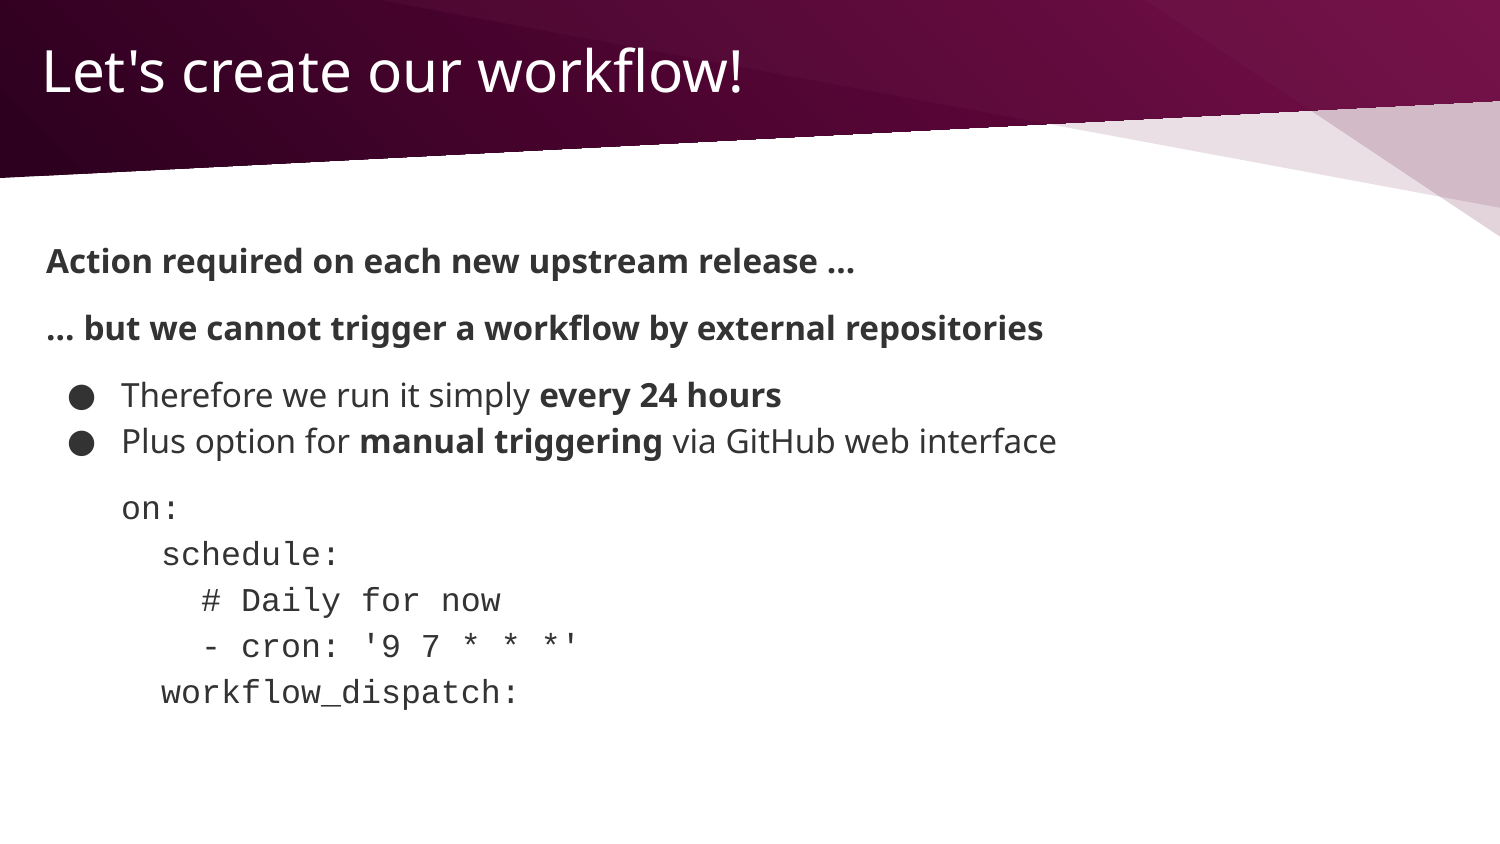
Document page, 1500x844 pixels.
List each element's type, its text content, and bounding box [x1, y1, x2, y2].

list Action required on each new upstream release … … but we cannot trigger a workflow by external repositories Therefore we run it simply every 24 hours Plus option for manual triggering via GitHub web interface on: schedule: # Daily for now - cron: '9 7 * * *' workflow_dispatch: [35, 229, 1324, 789]
title Let's create our workflow! [41, 5, 1336, 134]
